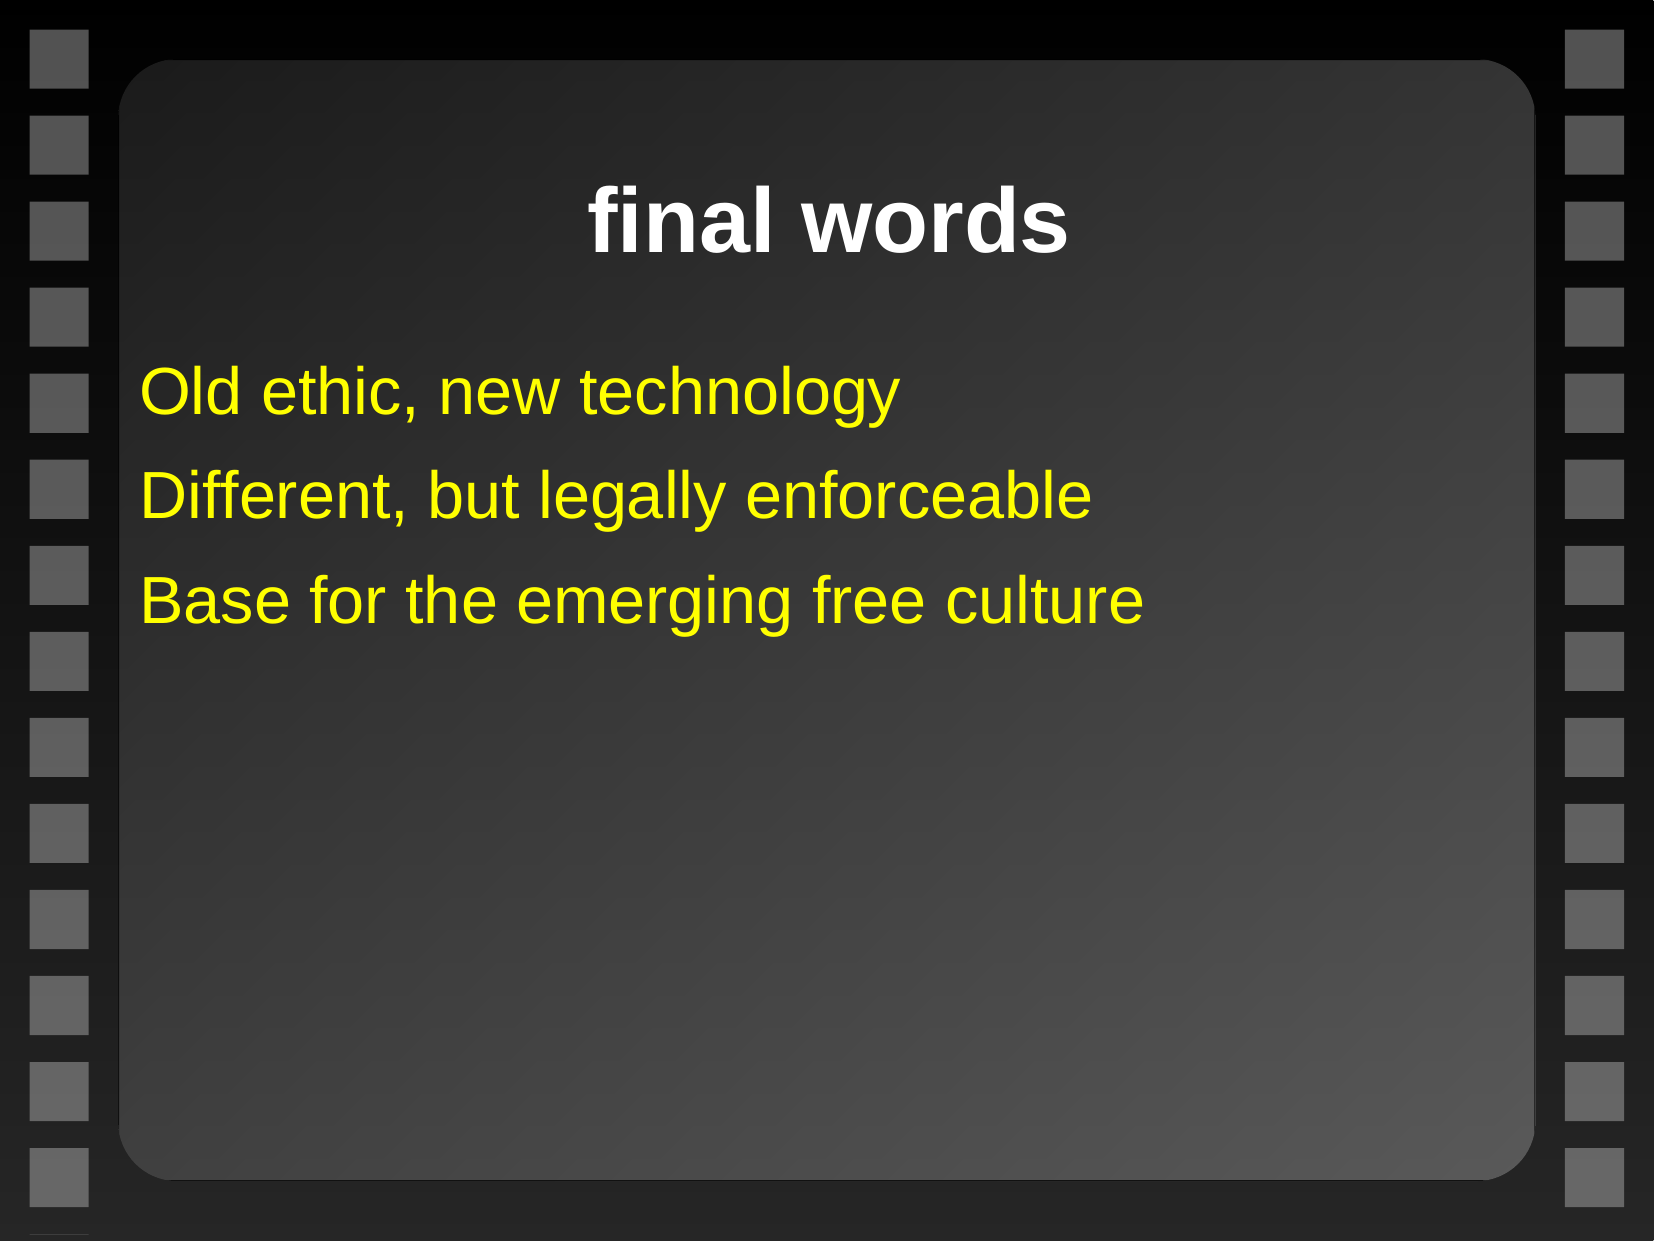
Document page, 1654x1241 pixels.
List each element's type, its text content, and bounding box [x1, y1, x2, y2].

list Old ethic, new technology Different, but legally enforceable Base for the emerging free culture [121, 354, 1534, 1127]
title final words [123, 117, 1536, 325]
